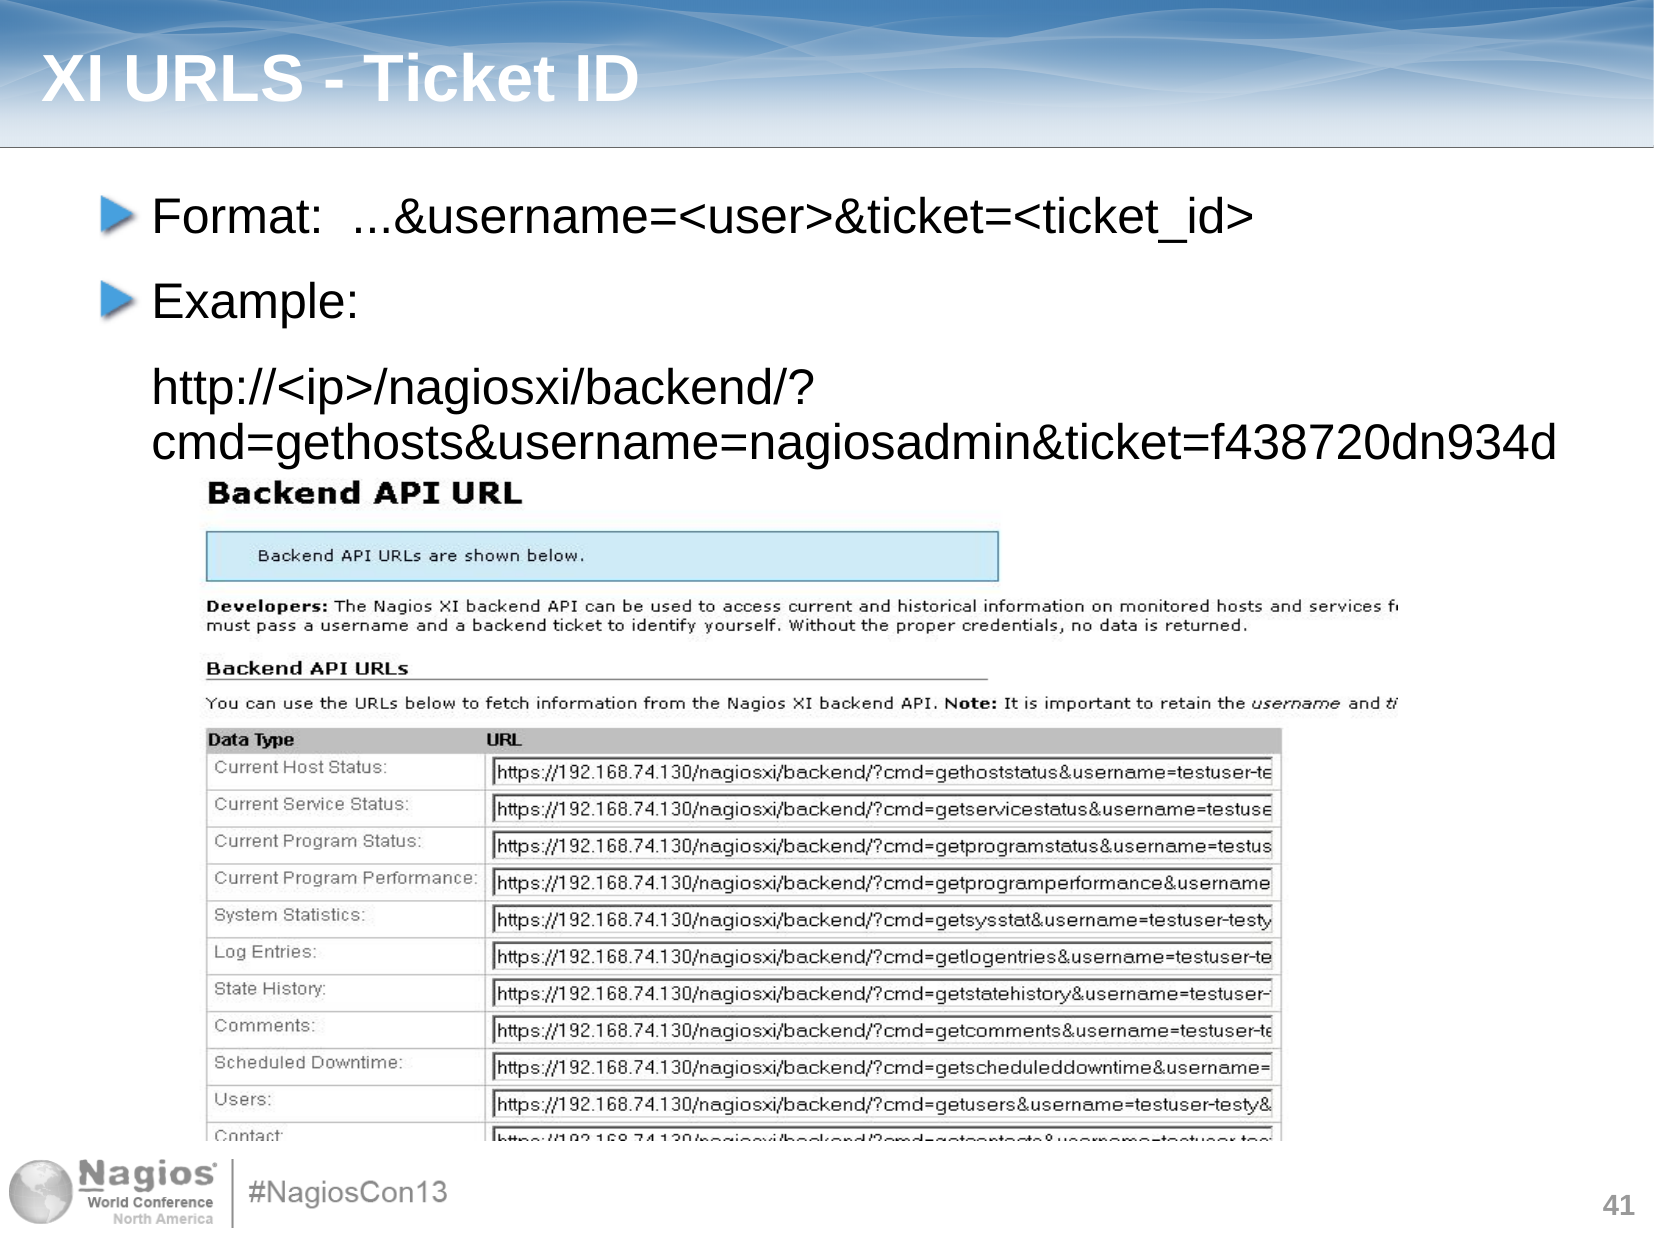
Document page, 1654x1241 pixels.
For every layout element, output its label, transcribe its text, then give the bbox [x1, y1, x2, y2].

picture [0, 0, 1654, 147]
picture [175, 1007, 1398, 1141]
title XI URLS - Ticket ID [41, 29, 1248, 127]
picture [9, 1159, 453, 1228]
list Format: ...&username=<user>&ticket=<ticket_id> Example: http://<ip>/nagiosxi/backend/?cmd=gethosts&username=nagiosadmin&ticket=f438720dn934d [80, 188, 1569, 1007]
